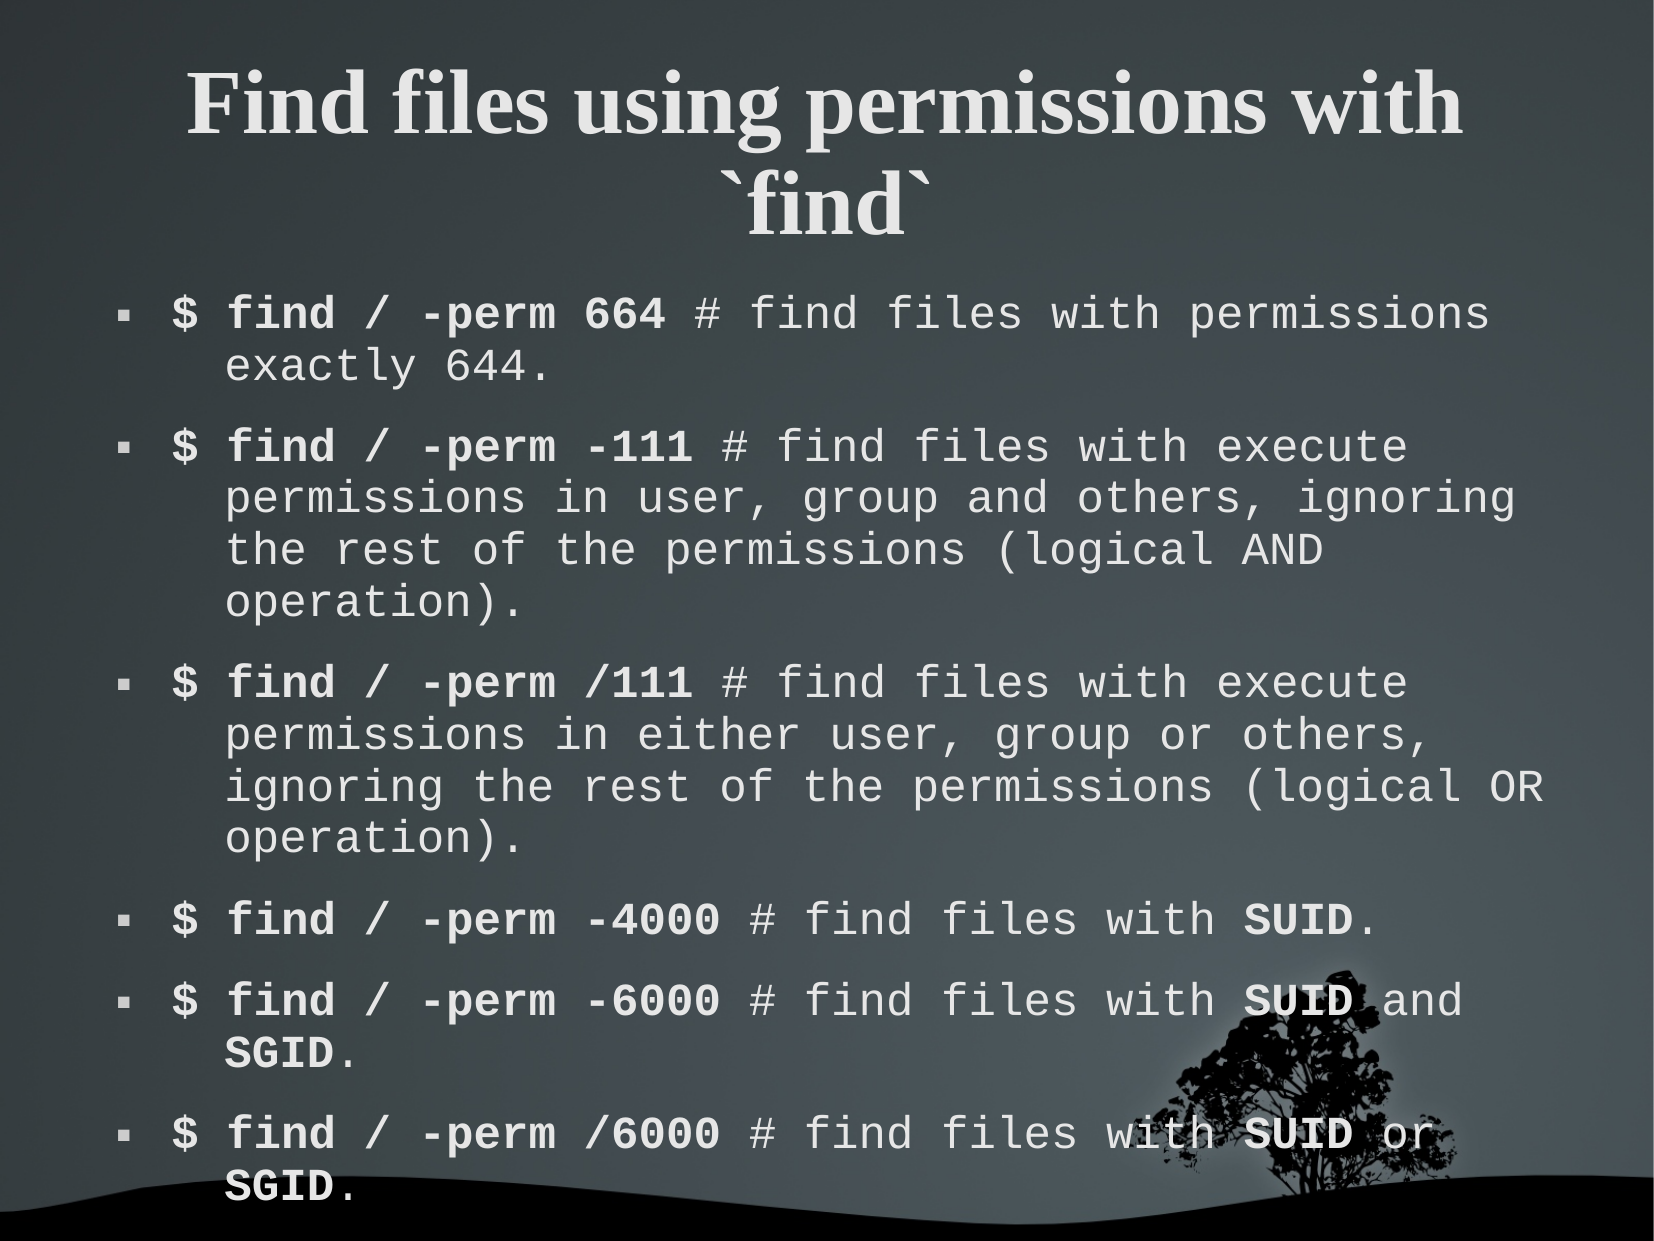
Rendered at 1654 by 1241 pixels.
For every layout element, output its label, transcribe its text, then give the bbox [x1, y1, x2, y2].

picture [0, 0, 1654, 1241]
title Find files using permissions with `find` [82, 33, 1571, 273]
list $ find / -perm 664 # find files with permissions exactly 644. $ find / -perm -111 # find files with execute permissions in user, group and others, ignoring the rest of the permissions (logical AND operation). $ find / -perm /111 # find files with execute permissions in either user, group or others, ignoring the rest of the permissions (logical OR operation). $ find / -perm -4000 # find files with SUID. $ find / -perm -6000 # find files with SUID and SGID. $ find / -perm /6000 # find files with SUID or SGID. [82, 290, 1571, 1214]
